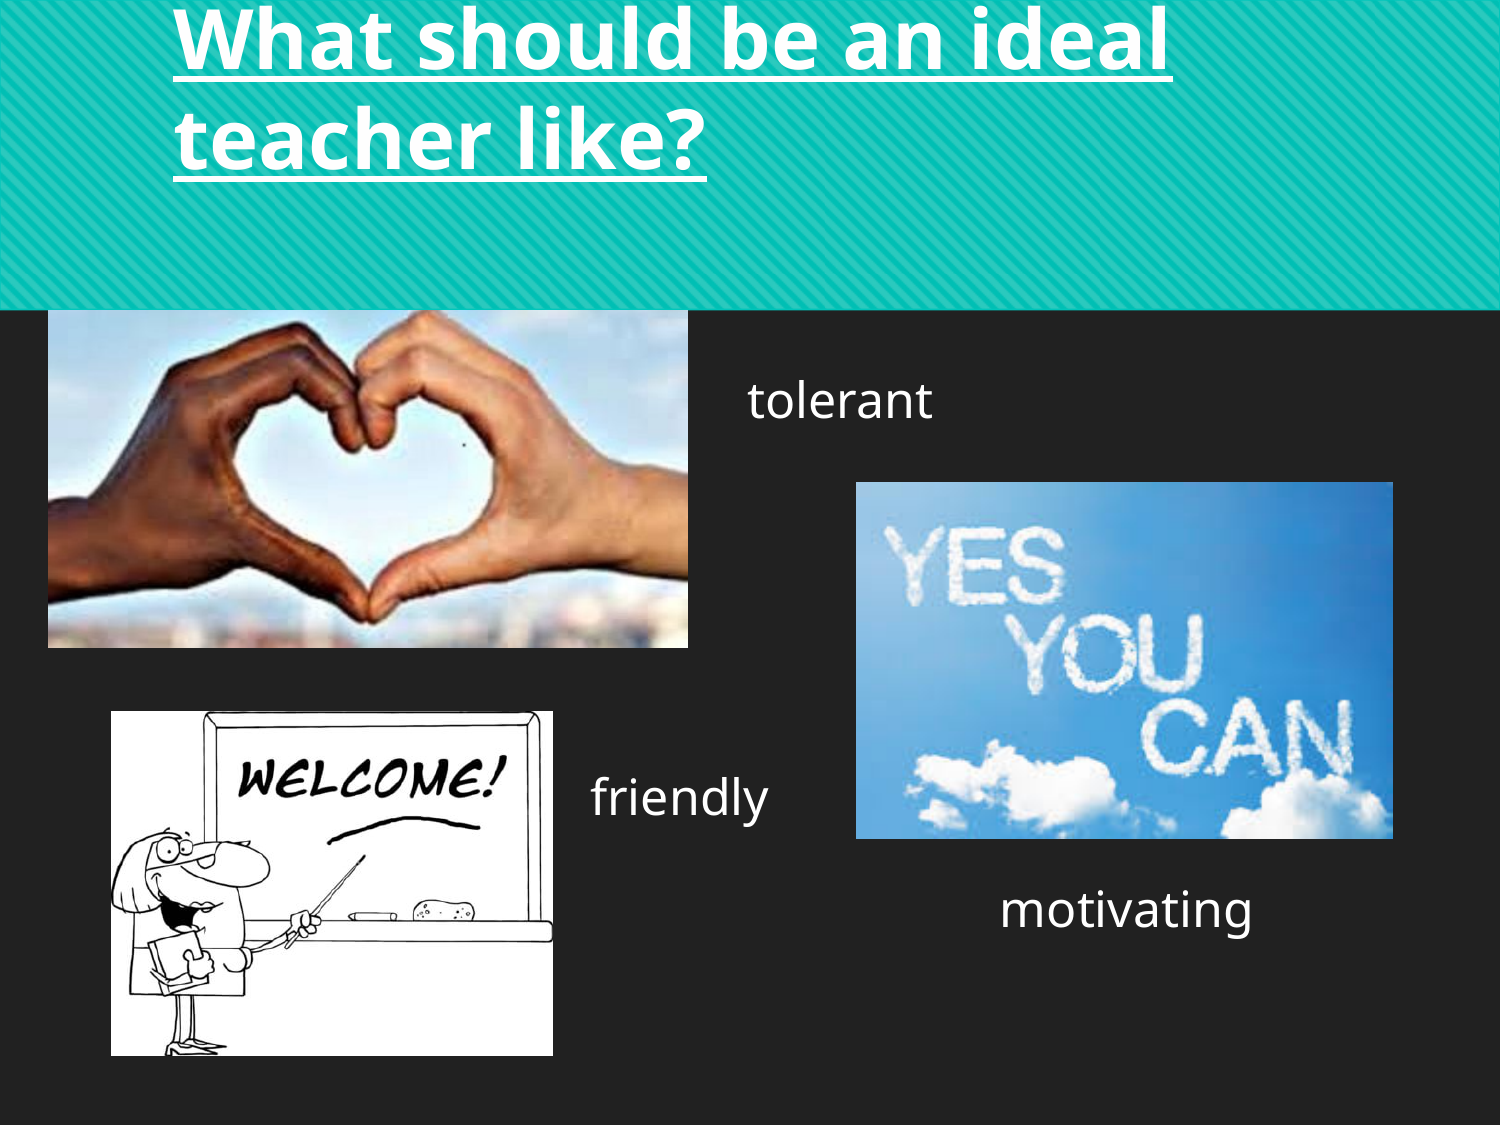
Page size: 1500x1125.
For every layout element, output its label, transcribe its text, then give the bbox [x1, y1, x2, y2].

picture [111, 711, 553, 1056]
title What should be an ideal teacher like? [158, 34, 1393, 194]
picture [1, 1, 1499, 648]
picture [856, 482, 1393, 839]
text_box motivating [985, 869, 1281, 945]
text_box friendly [575, 757, 800, 833]
text_box tolerant [732, 361, 987, 437]
